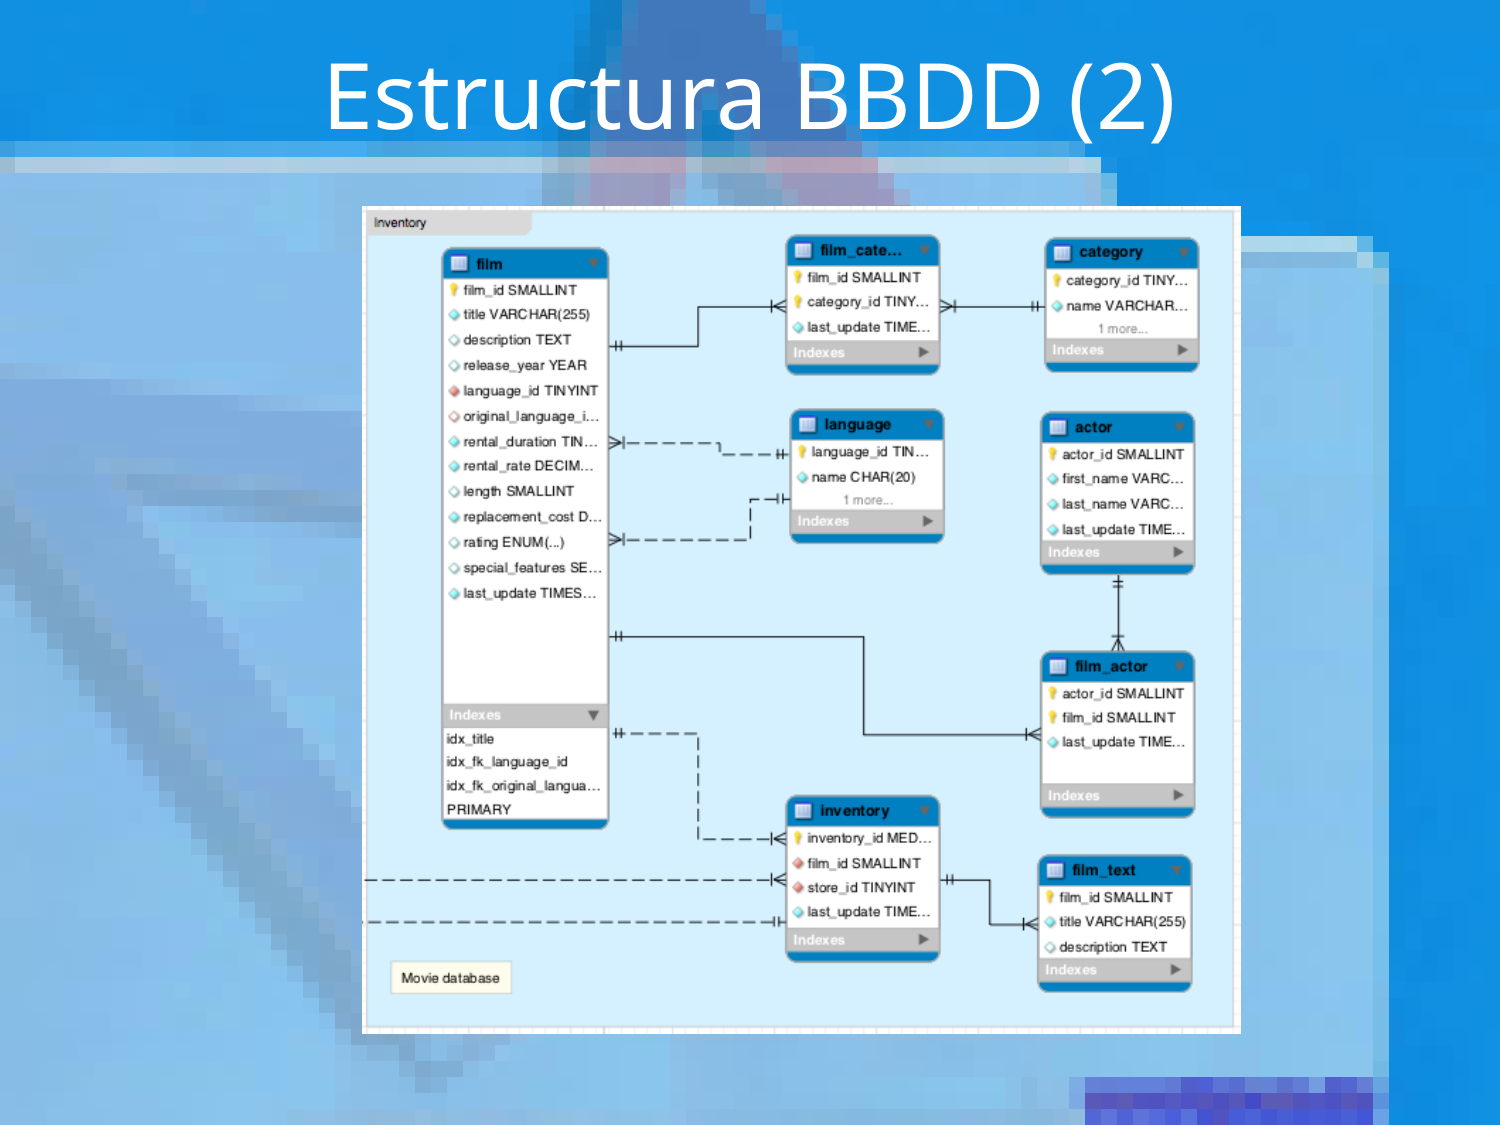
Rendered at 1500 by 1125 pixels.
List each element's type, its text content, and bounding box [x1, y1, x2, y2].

picture [0, 0, 1500, 1125]
title Estructura BBDD (2) [112, 0, 1388, 214]
